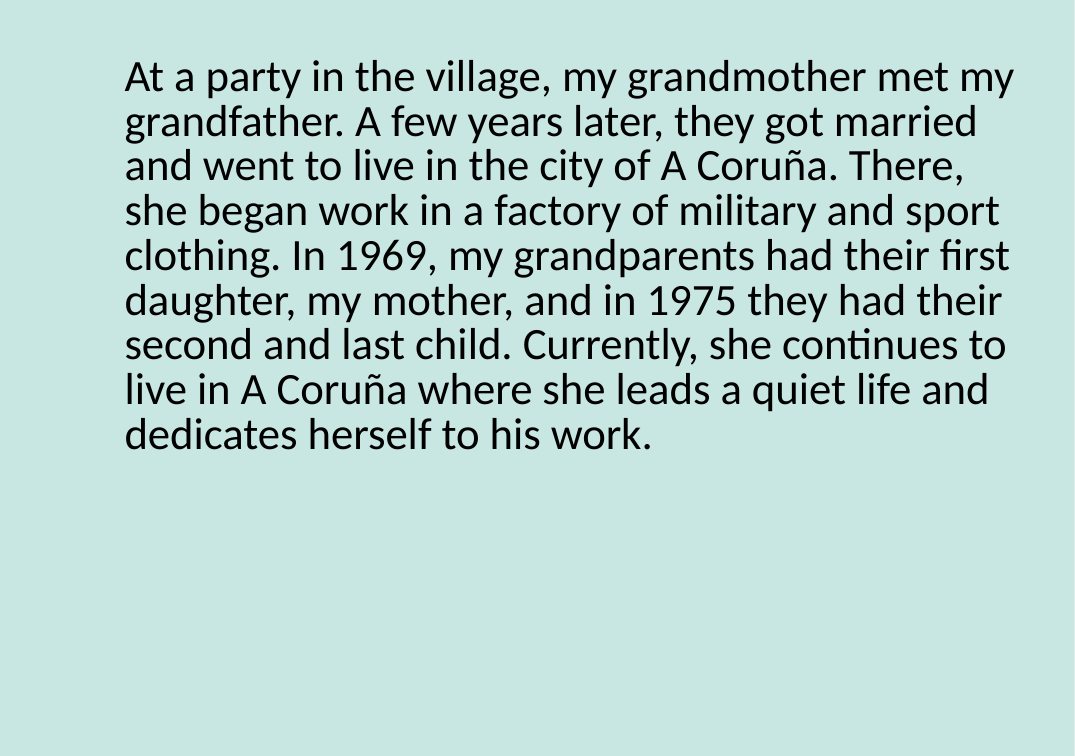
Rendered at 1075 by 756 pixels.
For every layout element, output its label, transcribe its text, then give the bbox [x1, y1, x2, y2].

list At a party in the village, my grandmother met my grandfather. A few years later, they got married and went to live in the city of A Coruña. There, she began work in a factory of military and sport clothing. In 1969, my grandparents had their first daughter, my mother, and in 1975 they had their second and last child. Currently, she continues to live in A Coruña where she leads a quiet life and dedicates herself to his work. [53, 57, 1021, 497]
